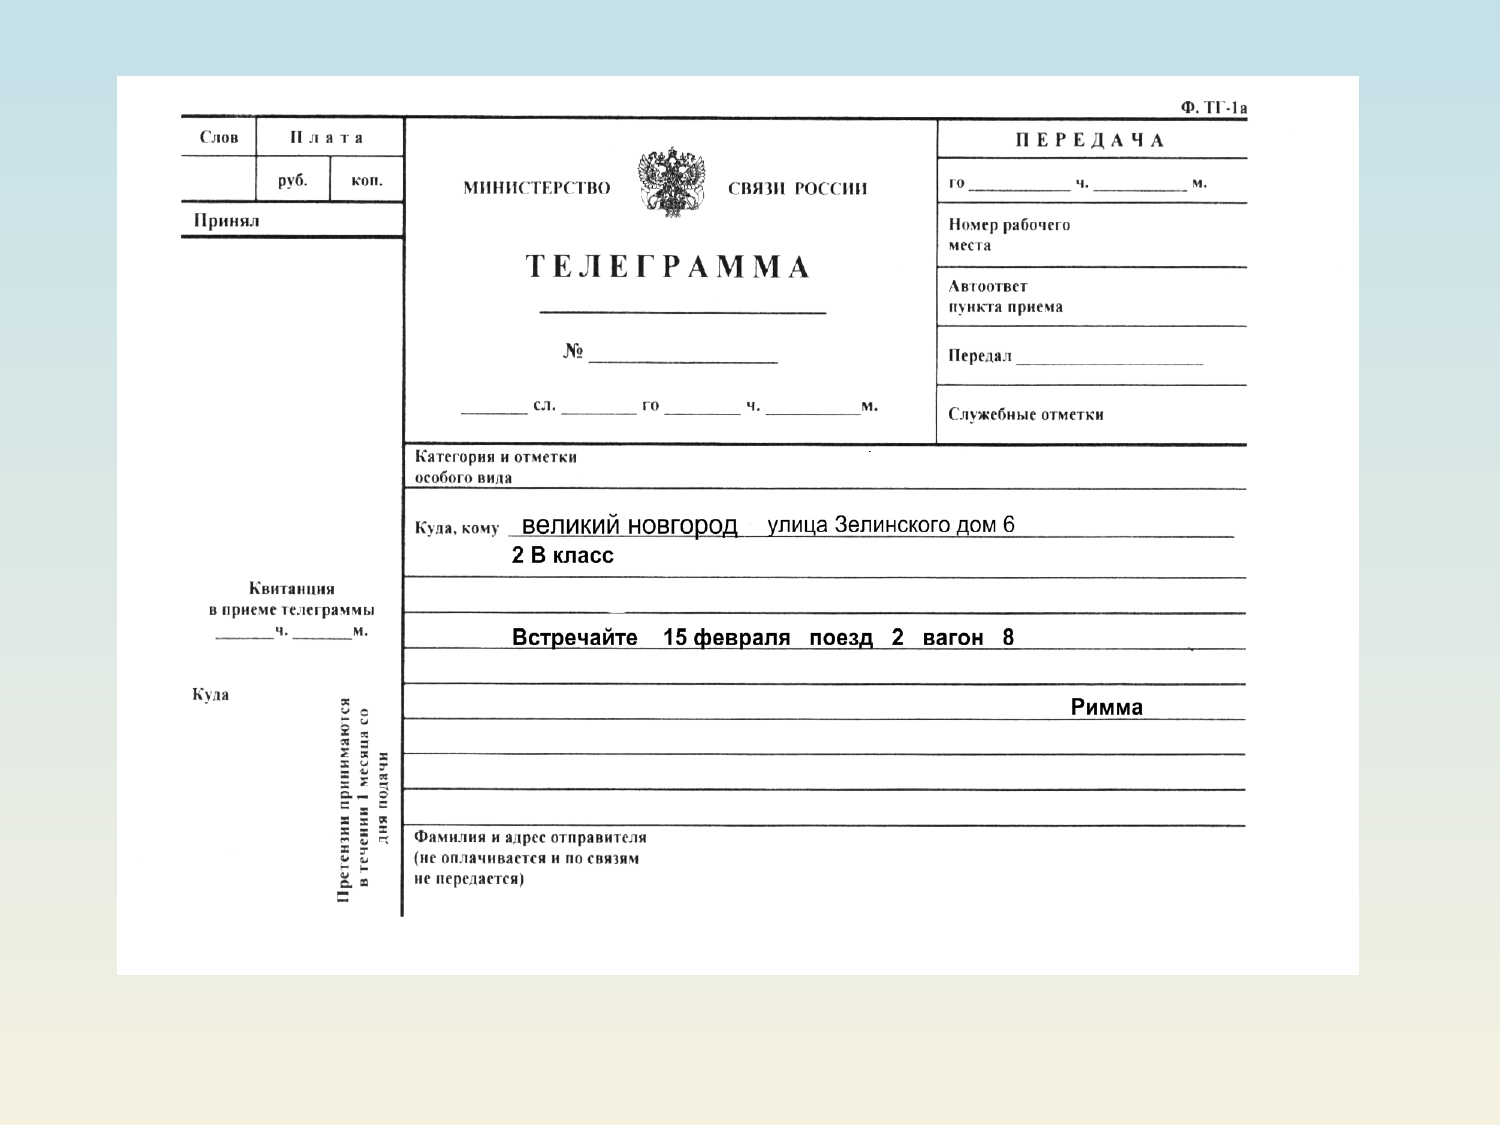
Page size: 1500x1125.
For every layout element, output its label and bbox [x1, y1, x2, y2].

picture [117, 76, 1359, 975]
